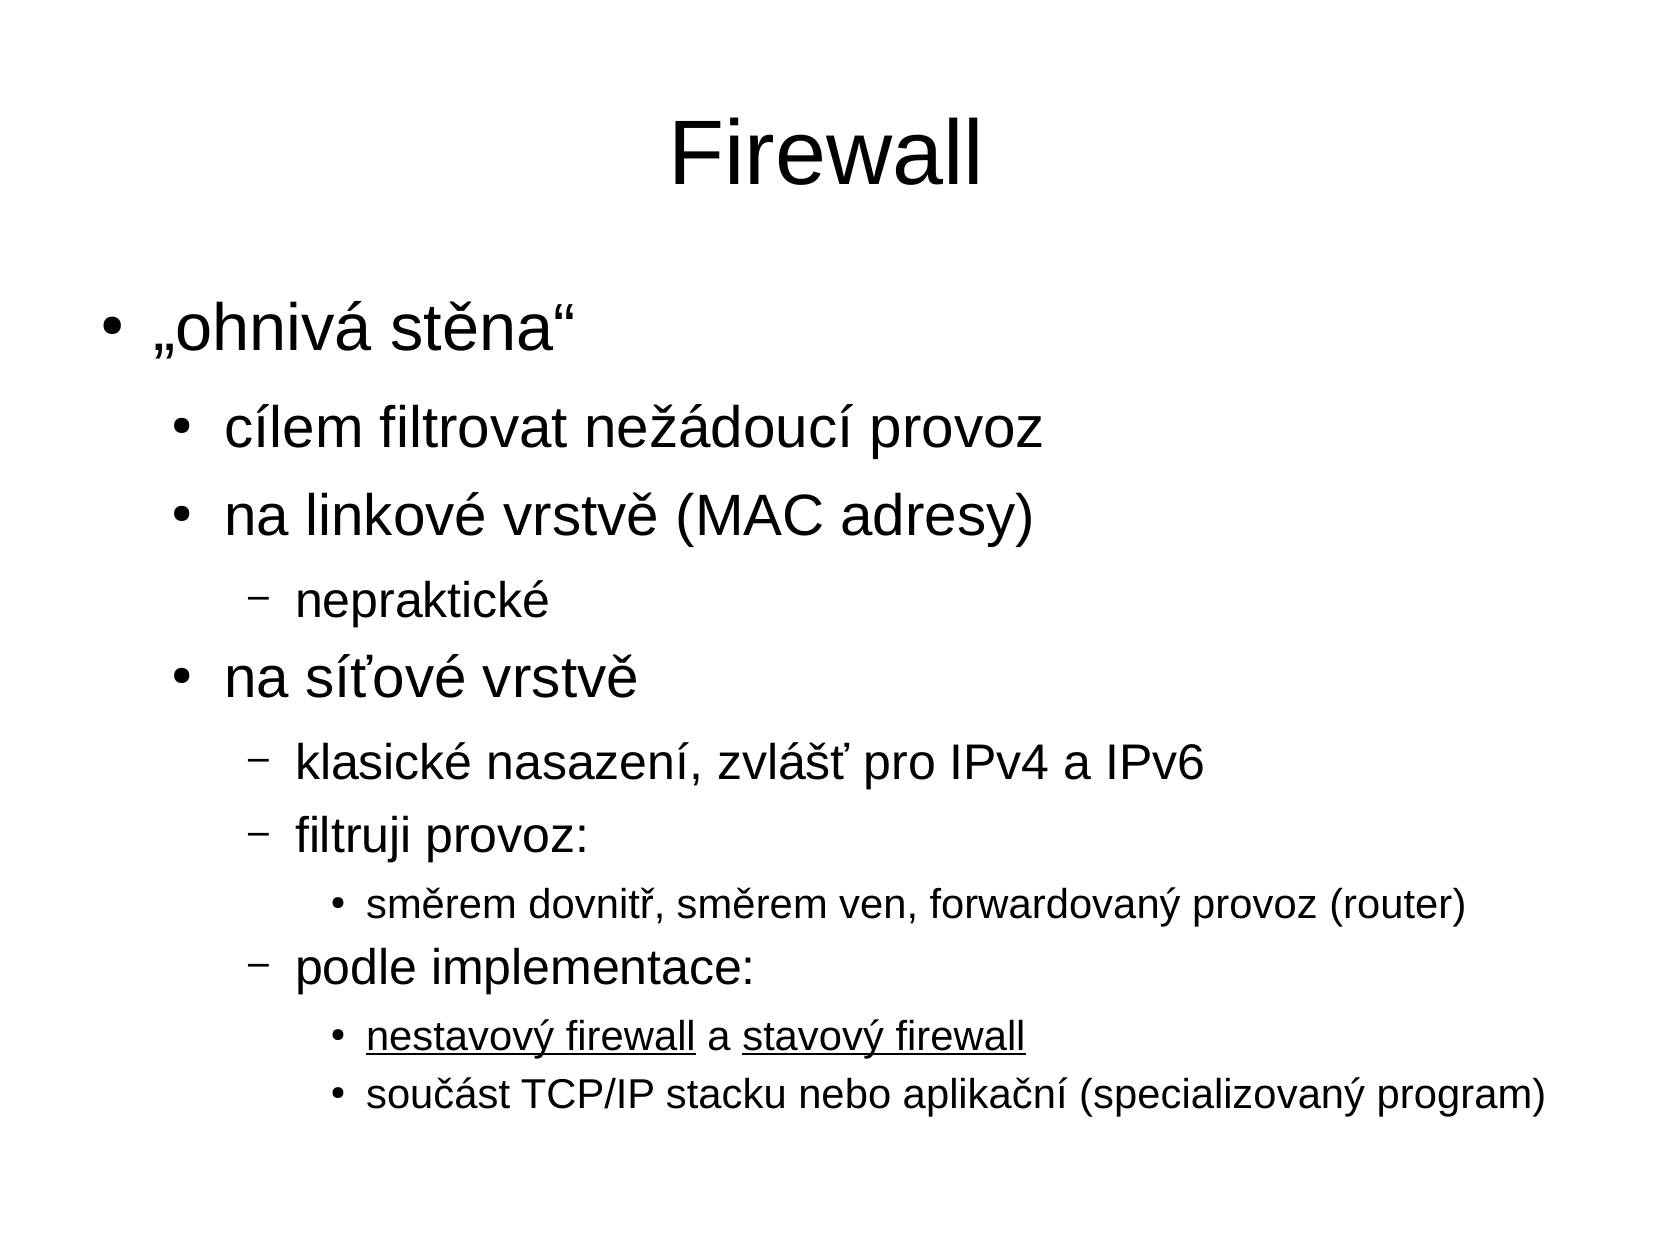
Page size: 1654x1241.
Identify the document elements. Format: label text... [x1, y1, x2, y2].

list „ohnivá stěna“ cílem filtrovat nežádoucí provoz na linkové vrstvě (MAC adresy) nepraktické na síťové vrstvě klasické nasazení, zvlášť pro IPv4 a IPv6 filtruji provoz: směrem dovnitř, směrem ven, forwardovaný provoz (router) podle implementace: nestavový firewall a stavový firewall součást TCP/IP stacku nebo aplikační (specializovaný program) [82, 290, 1571, 1118]
title Firewall [82, 56, 1571, 250]
